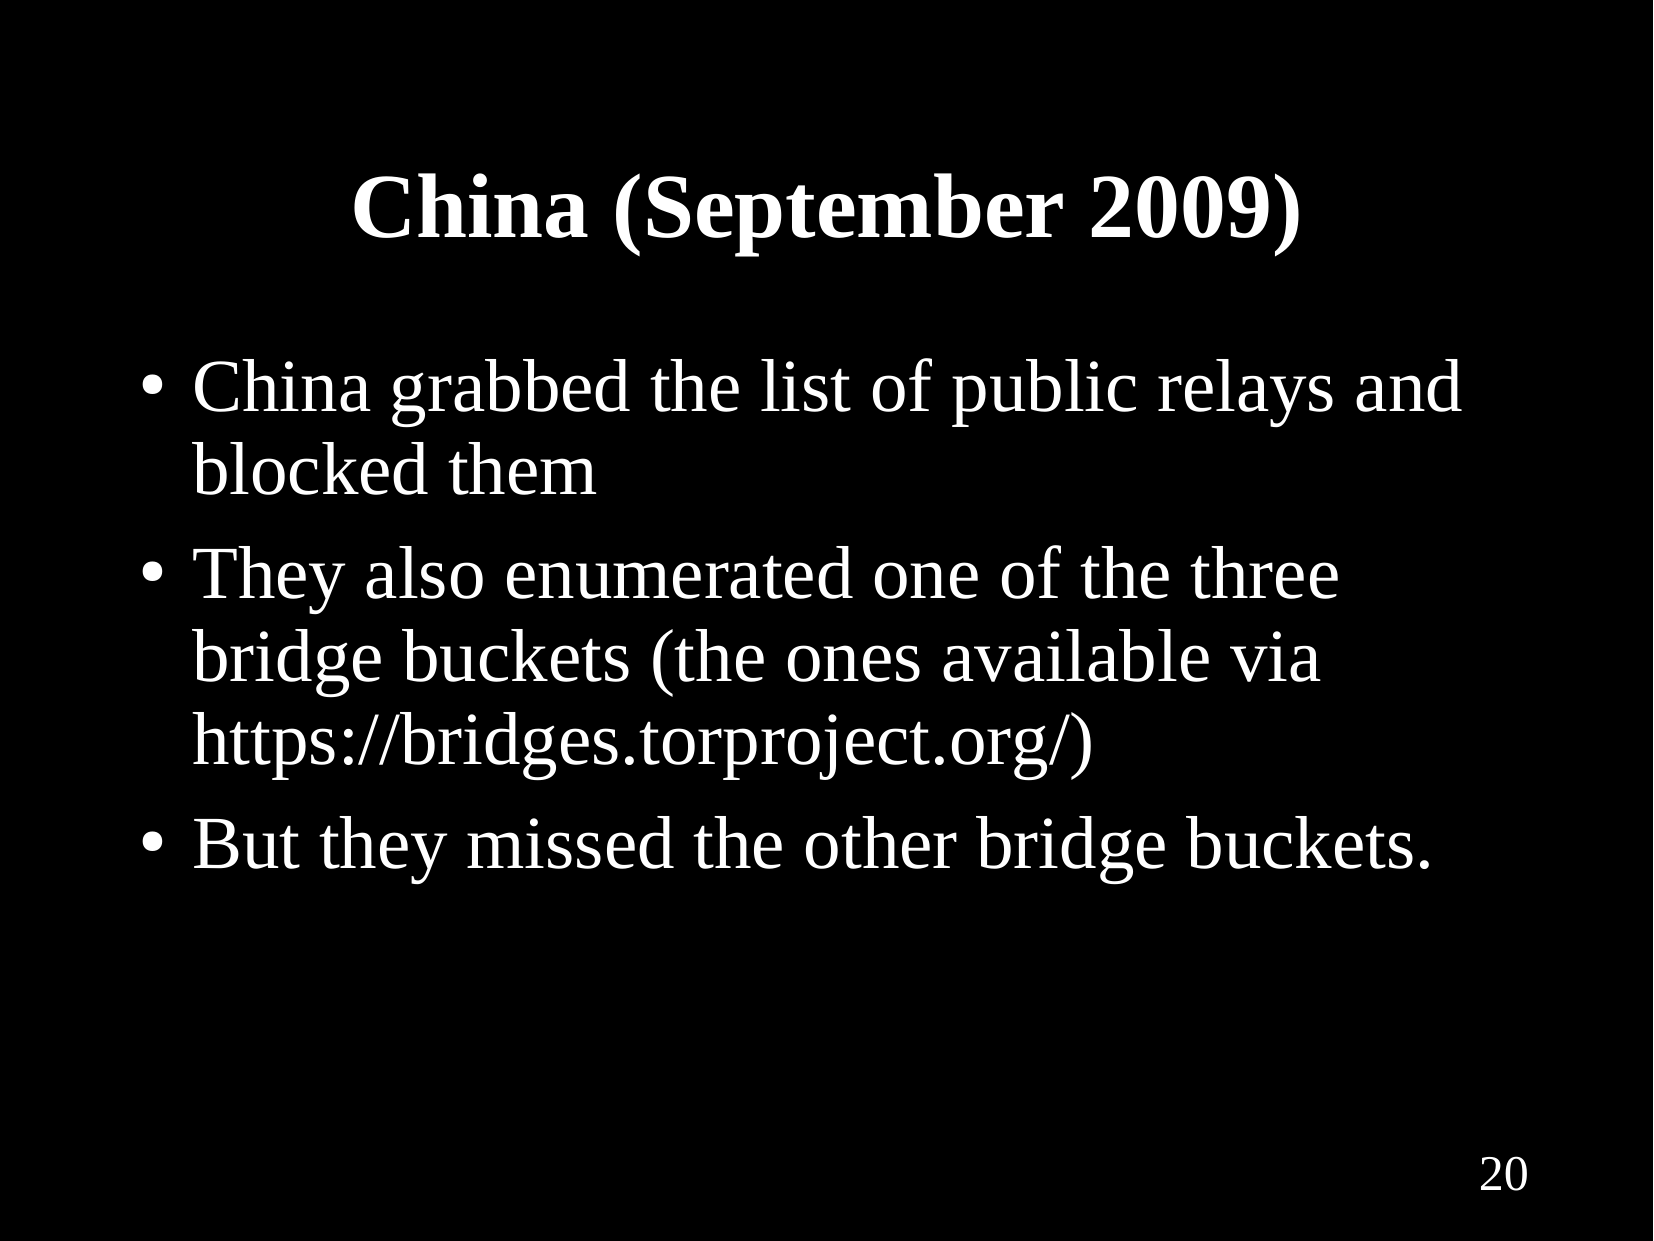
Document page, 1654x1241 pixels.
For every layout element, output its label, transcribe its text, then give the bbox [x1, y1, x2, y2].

list China grabbed the list of public relays and blocked them They also enumerated one of the three bridge buckets (the ones available via https://bridges.torproject.org/) But they missed the other bridge buckets. [121, 344, 1534, 1127]
title China (September 2009) [121, 102, 1534, 311]
